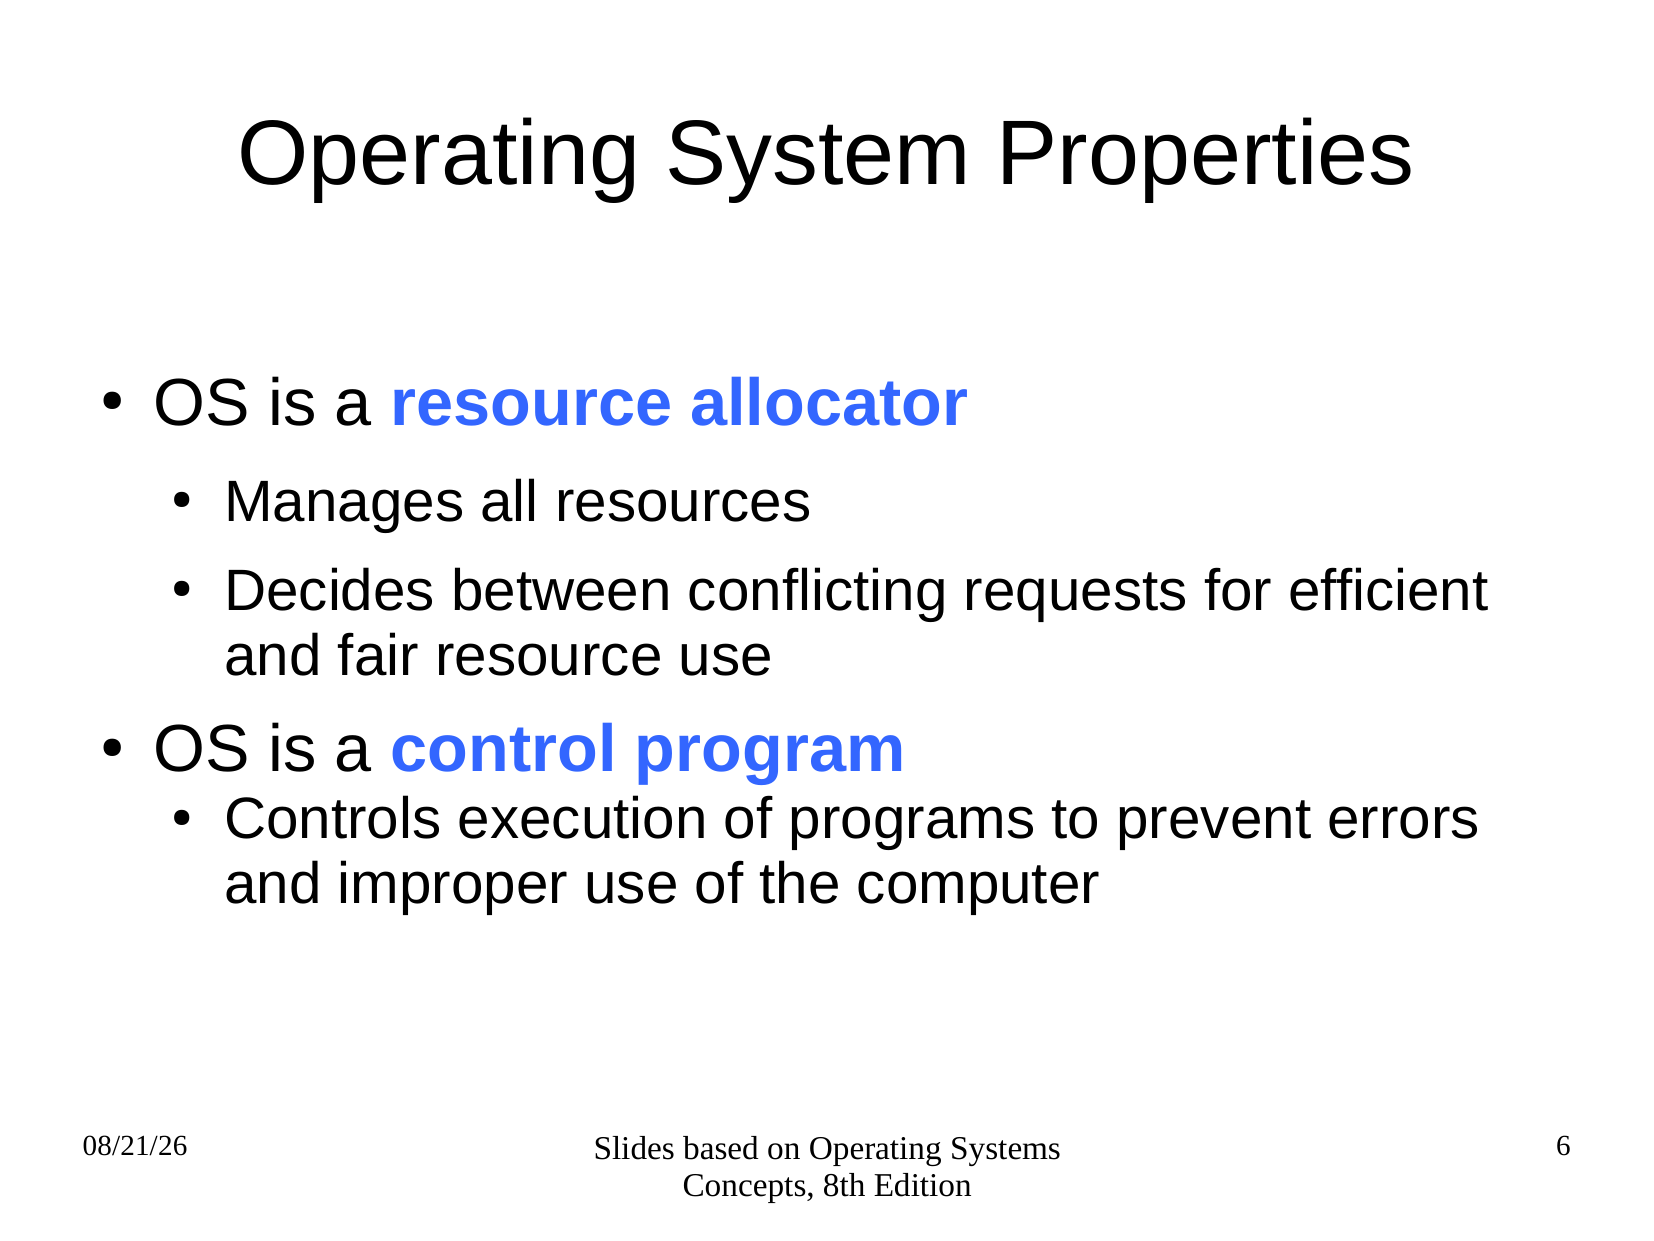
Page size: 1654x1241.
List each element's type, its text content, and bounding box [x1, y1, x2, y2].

title Operating System Properties [82, 49, 1571, 257]
list OS is a resource allocator Manages all resources Decides between conflicting requests for efficient and fair resource use OS is a control program Controls execution of programs to prevent errors and improper use of the computer [82, 290, 1571, 1109]
